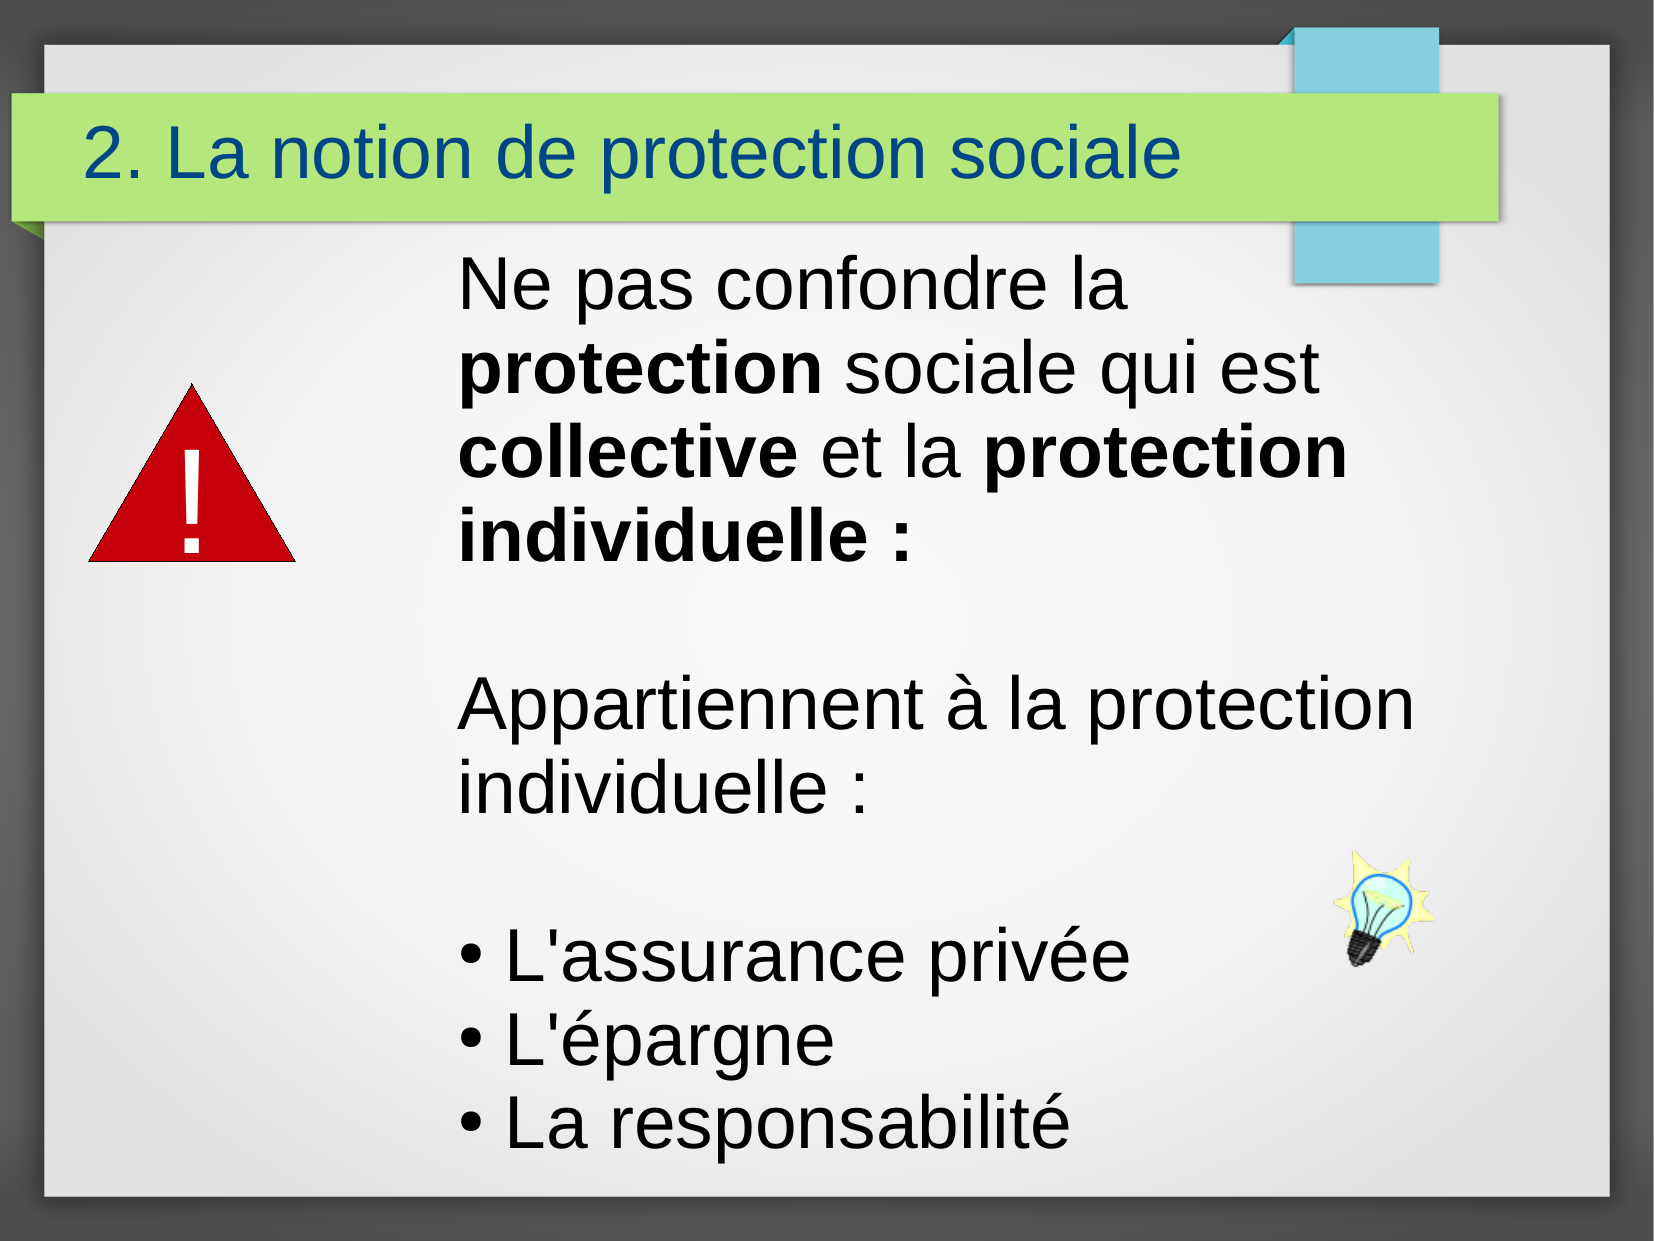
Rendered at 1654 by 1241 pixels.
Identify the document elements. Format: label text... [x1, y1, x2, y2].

picture [0, 0, 1654, 1241]
text_box Ne pas confondre la protection sociale qui est collective et la protection individuelle : Appartiennent à la protection individuelle : L'assurance privée L'épargne La responsabilité [442, 233, 1506, 1241]
picture [1321, 849, 1447, 975]
text_box ! [88, 383, 296, 562]
title 2. La notion de protection sociale [82, 49, 1571, 257]
